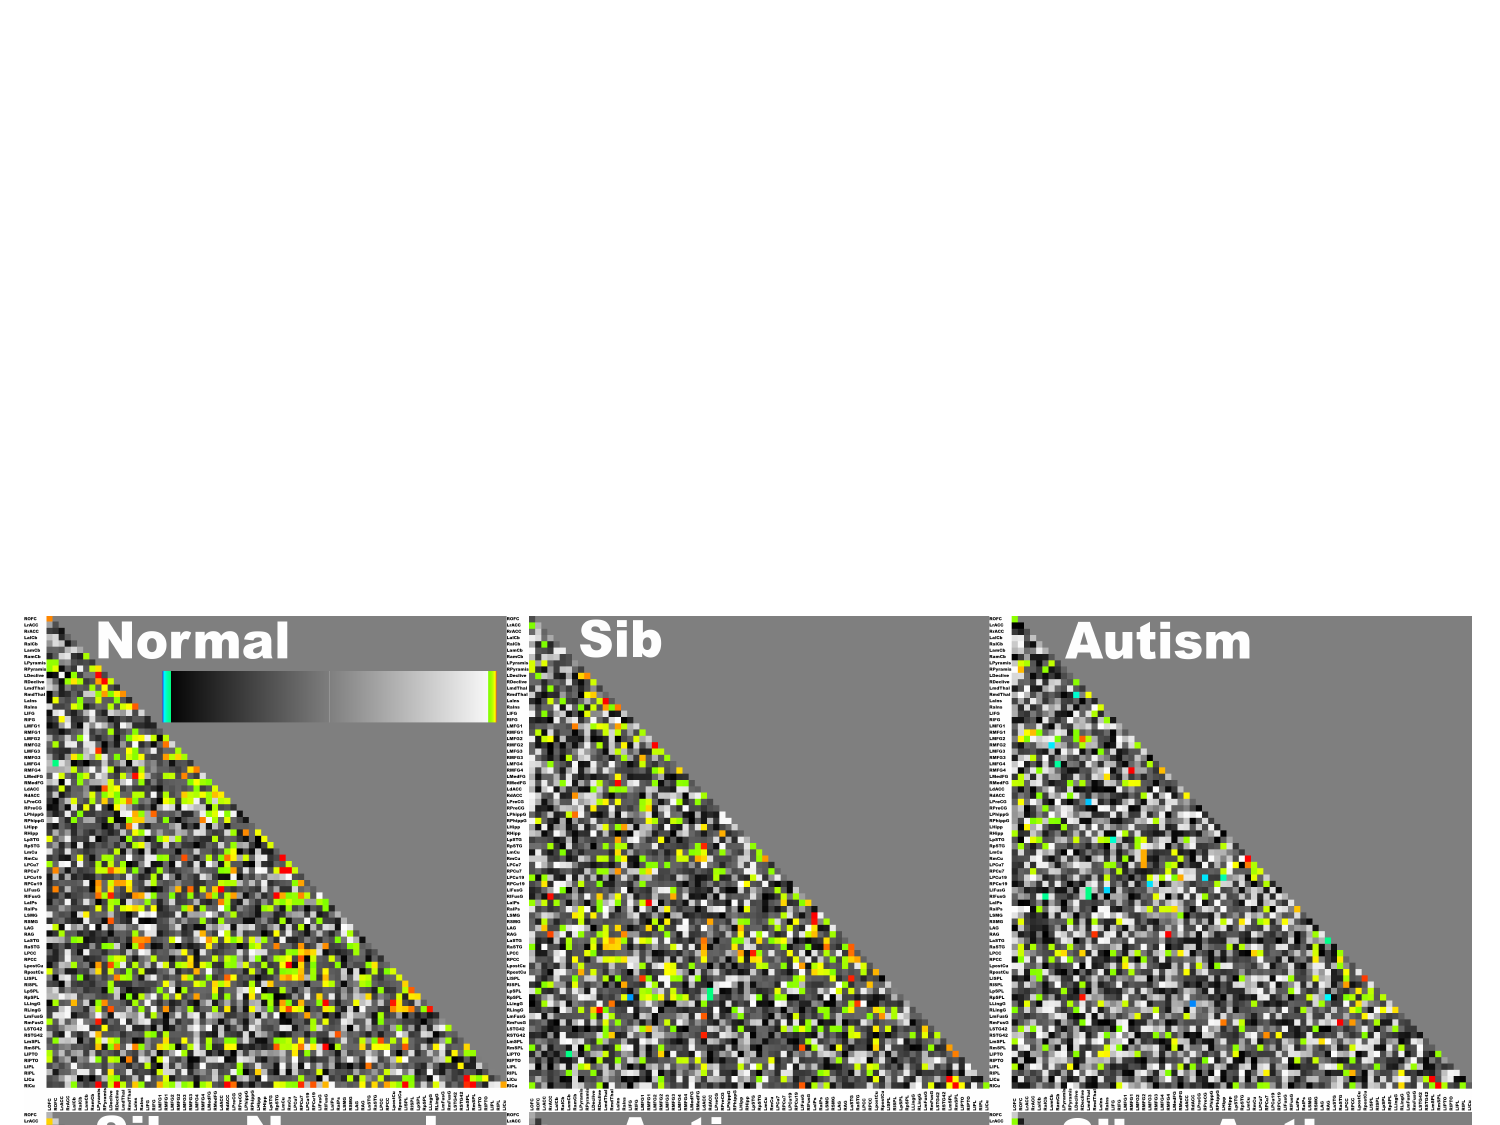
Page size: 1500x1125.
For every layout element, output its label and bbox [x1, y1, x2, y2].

picture [24, 616, 1472, 1125]
